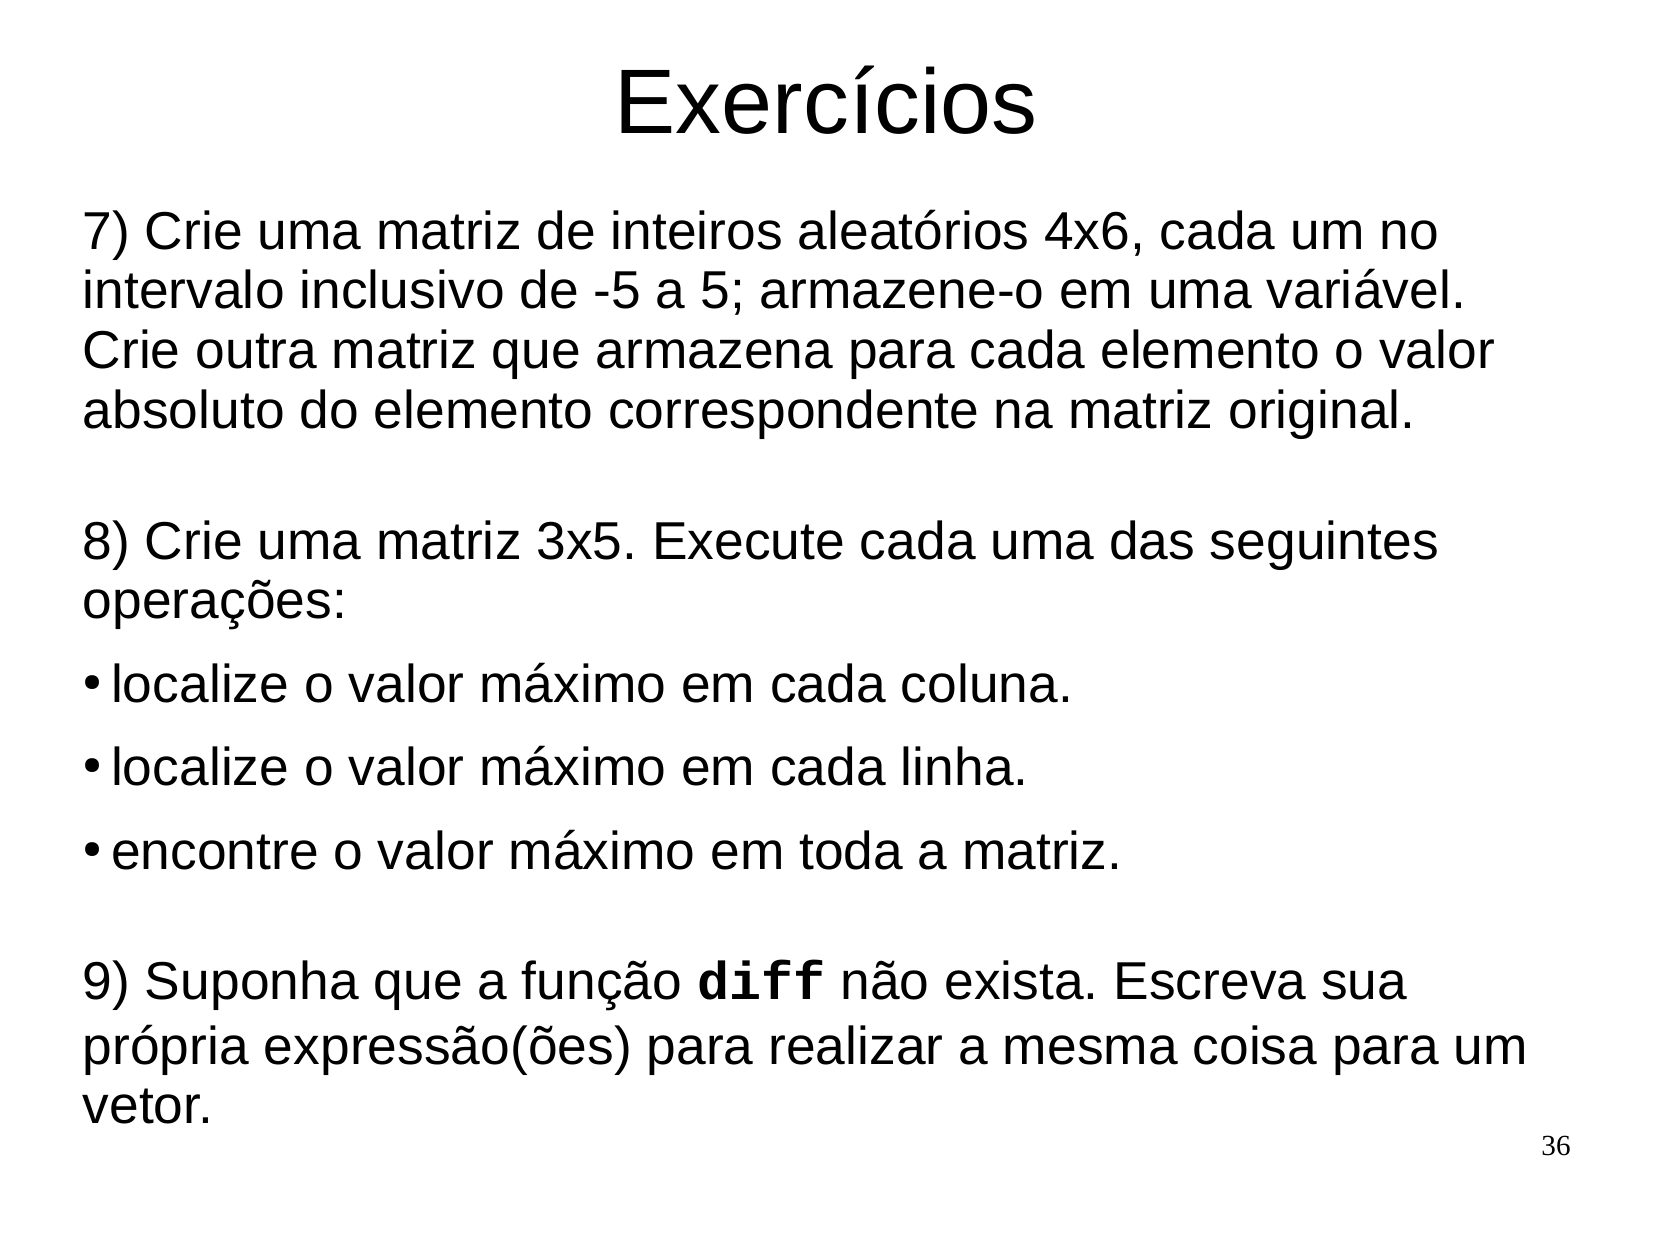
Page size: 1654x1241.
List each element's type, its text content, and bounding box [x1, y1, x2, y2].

list 7) Crie uma matriz de inteiros aleatórios 4x6, cada um no intervalo inclusivo de -5 a 5; armazene-o em uma variável. Crie outra matriz que armazena para cada elemento o valor absoluto do elemento correspondente na matriz original. 8) Crie uma matriz 3x5. Execute cada uma das seguintes operações: localize o valor máximo em cada coluna. localize o valor máximo em cada linha. encontre o valor máximo em toda a matriz. 9) Suponha que a função diff não exista. Escreva sua própria expressão(ões) para realizar a mesma coisa para um vetor. [82, 200, 1571, 1146]
title Exercícios [82, 49, 1571, 154]
